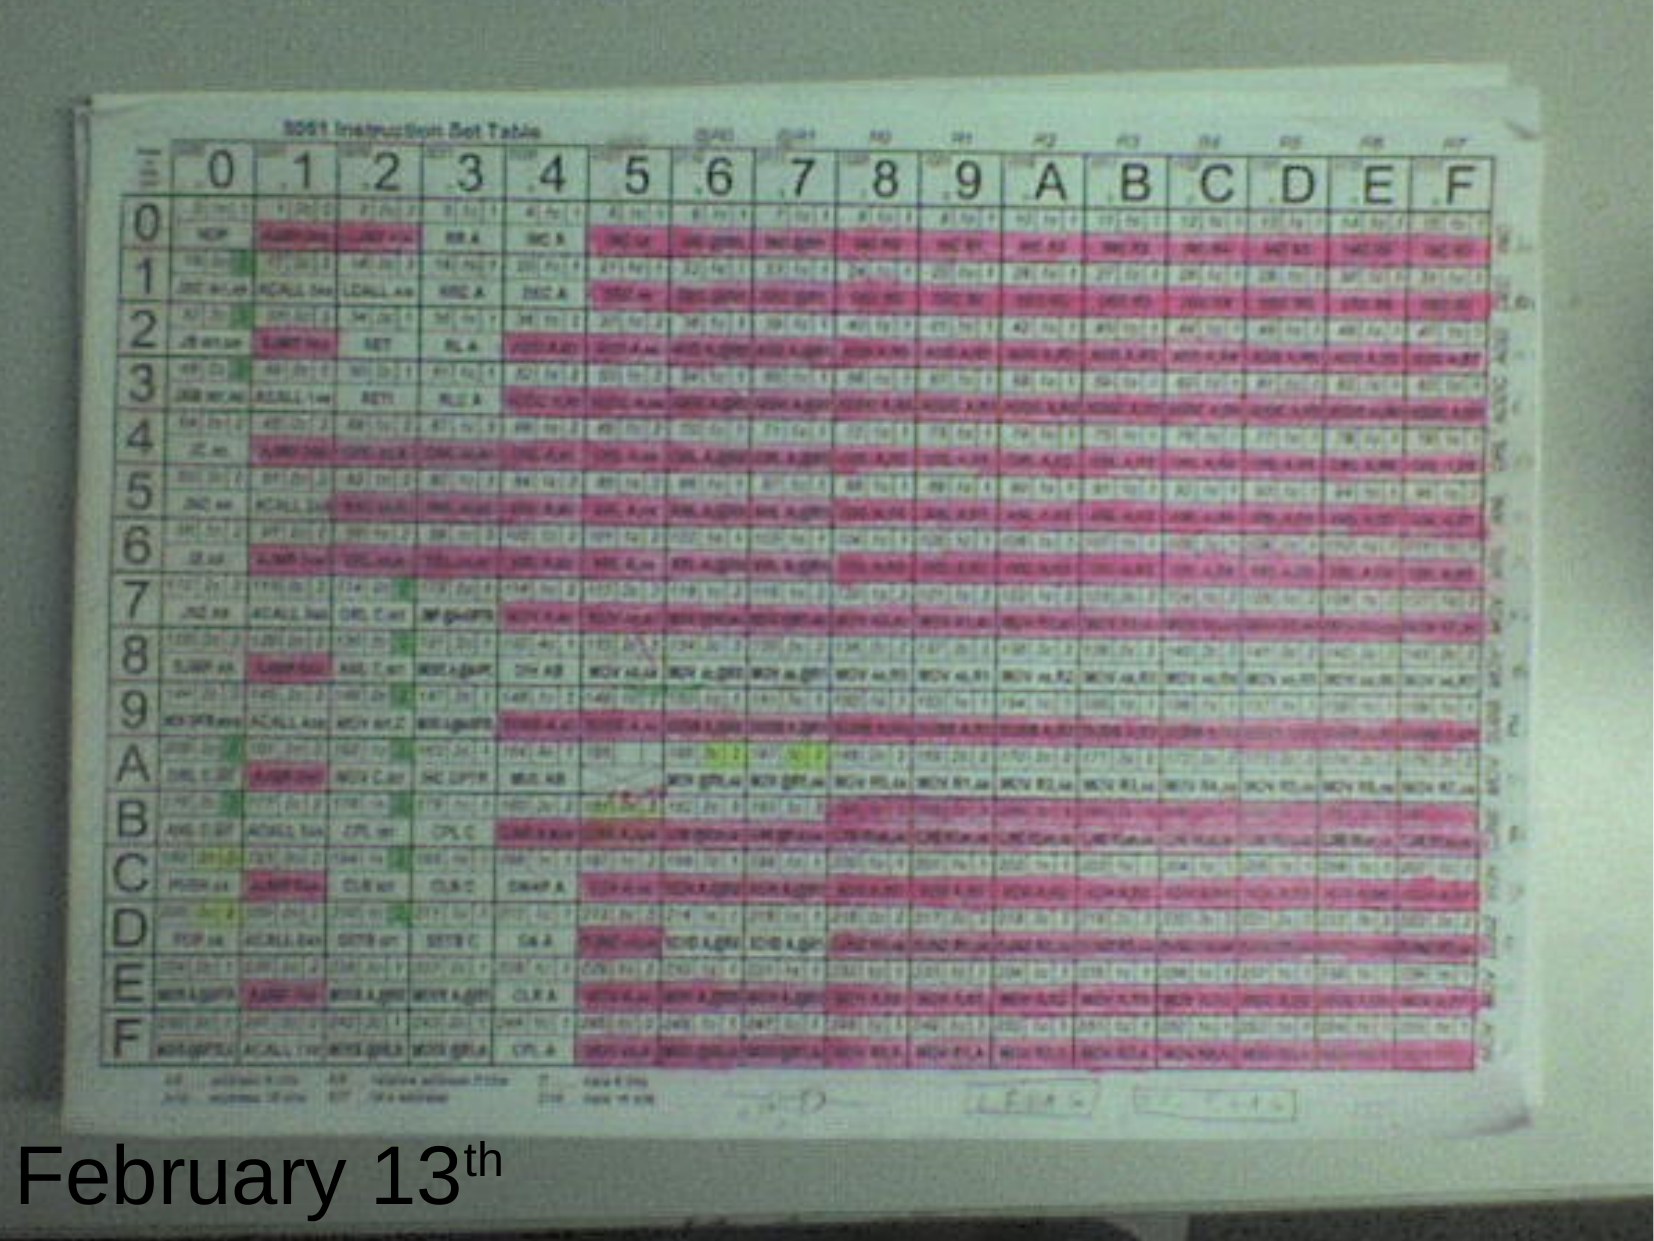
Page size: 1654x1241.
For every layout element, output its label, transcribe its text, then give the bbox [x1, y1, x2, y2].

text_box February 13th [0, 1122, 520, 1234]
picture [0, 0, 1654, 1241]
